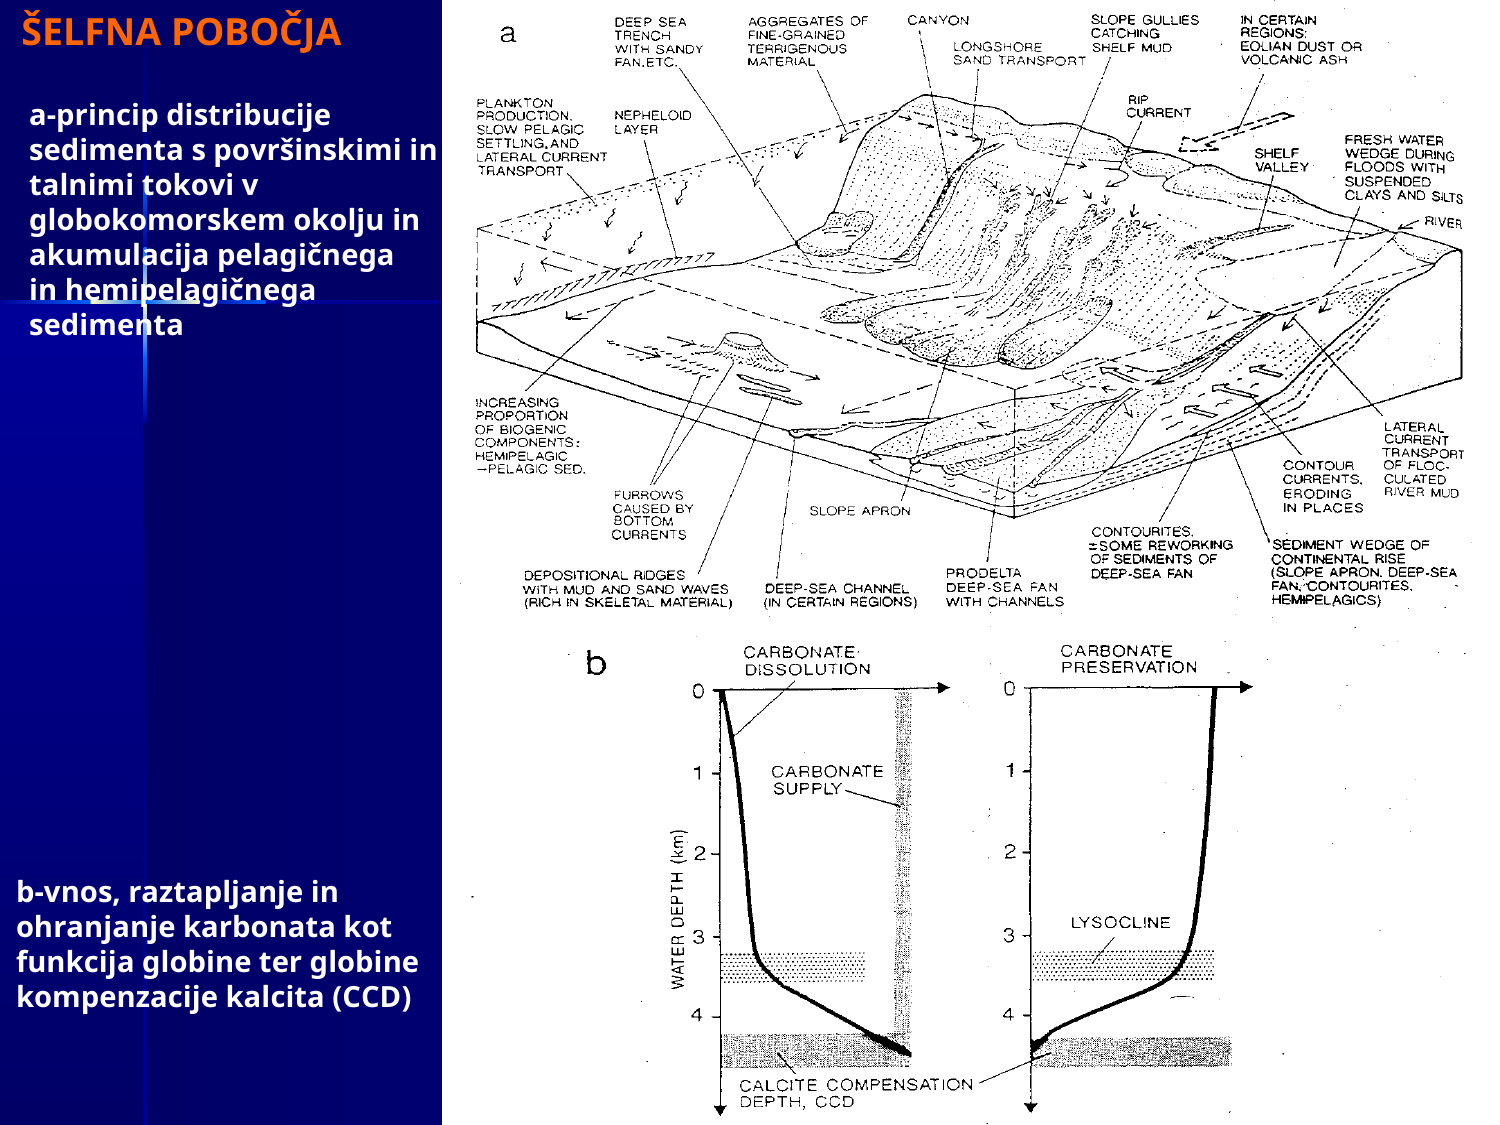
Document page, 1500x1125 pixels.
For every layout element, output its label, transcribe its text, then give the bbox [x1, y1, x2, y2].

text_box a-princip distribucije sedimenta s površinskimi in talnimi tokovi v globokomorskem okolju in akumulacija pelagičnega in hemipelagičnega sedimenta [14, 88, 454, 350]
text_box ŠELFNA POBOČJA [6, 0, 357, 61]
text_box b-vnos, raztapljanje in ohranjanje karbonata kot funkcija globine ter globine kompenzacije kalcita (CCD) [1, 865, 435, 1056]
picture [442, 0, 1500, 1125]
